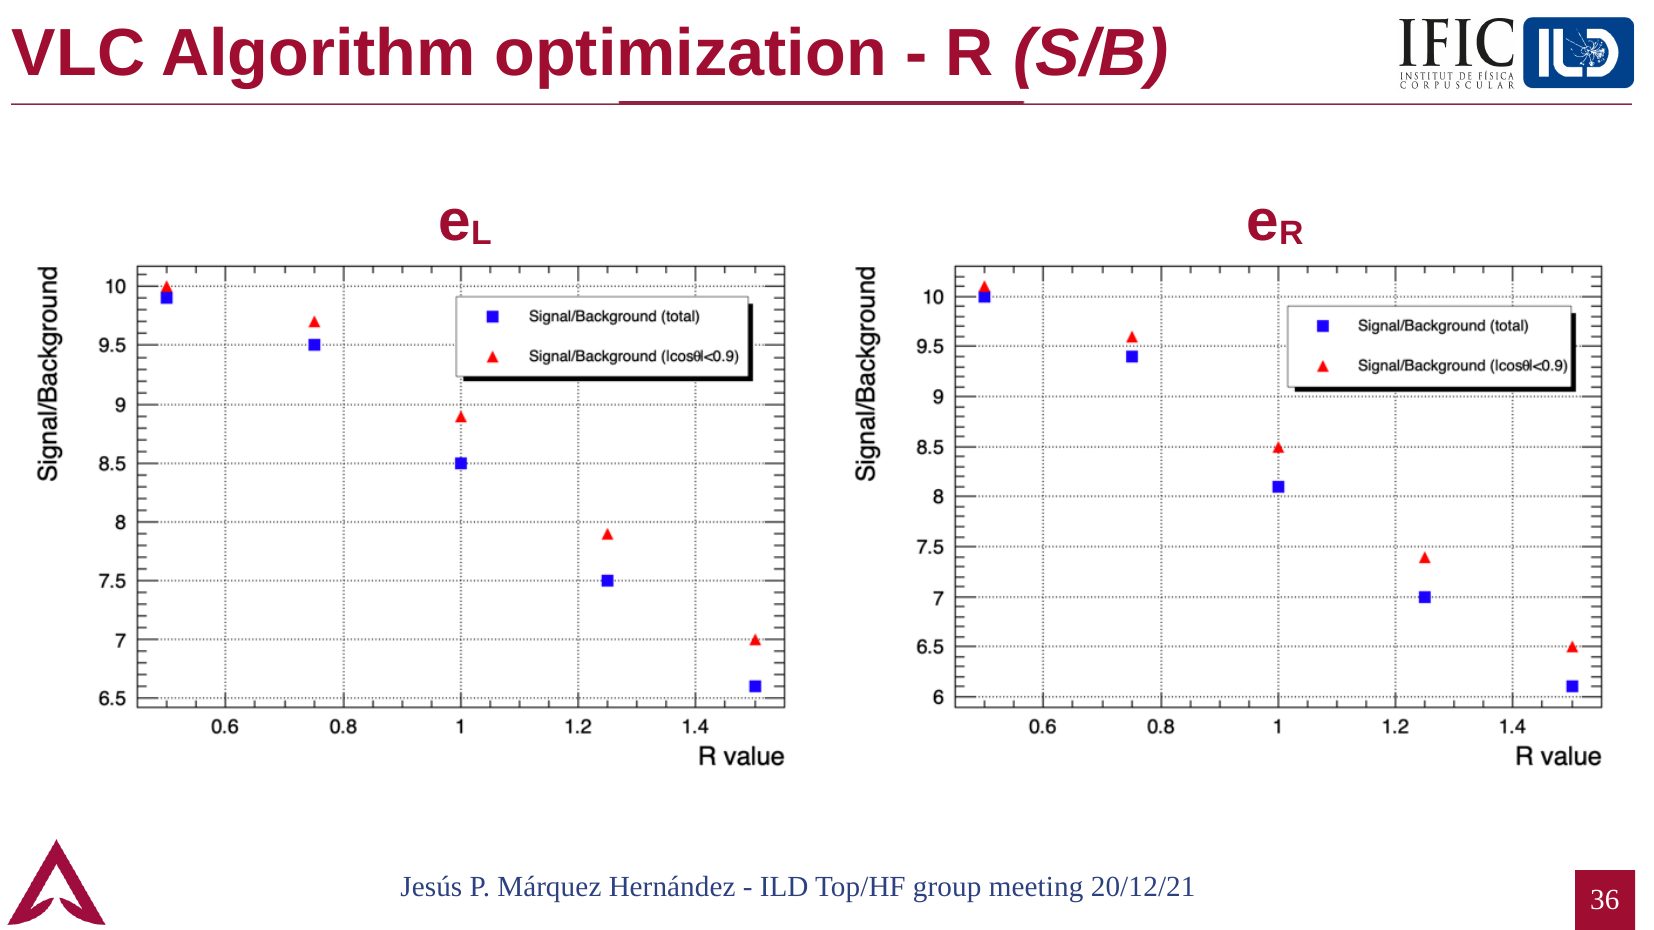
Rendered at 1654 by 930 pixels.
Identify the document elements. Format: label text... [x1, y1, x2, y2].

picture [1500, 16, 1517, 92]
picture [7, 839, 106, 925]
picture [1522, 14, 1635, 90]
text_box eR [1215, 180, 1336, 260]
title VLC Algorithm optimization - R (S/B) [11, 14, 1500, 102]
picture [7, 239, 1643, 797]
picture [11, 101, 1632, 105]
text_box eL [405, 180, 526, 260]
